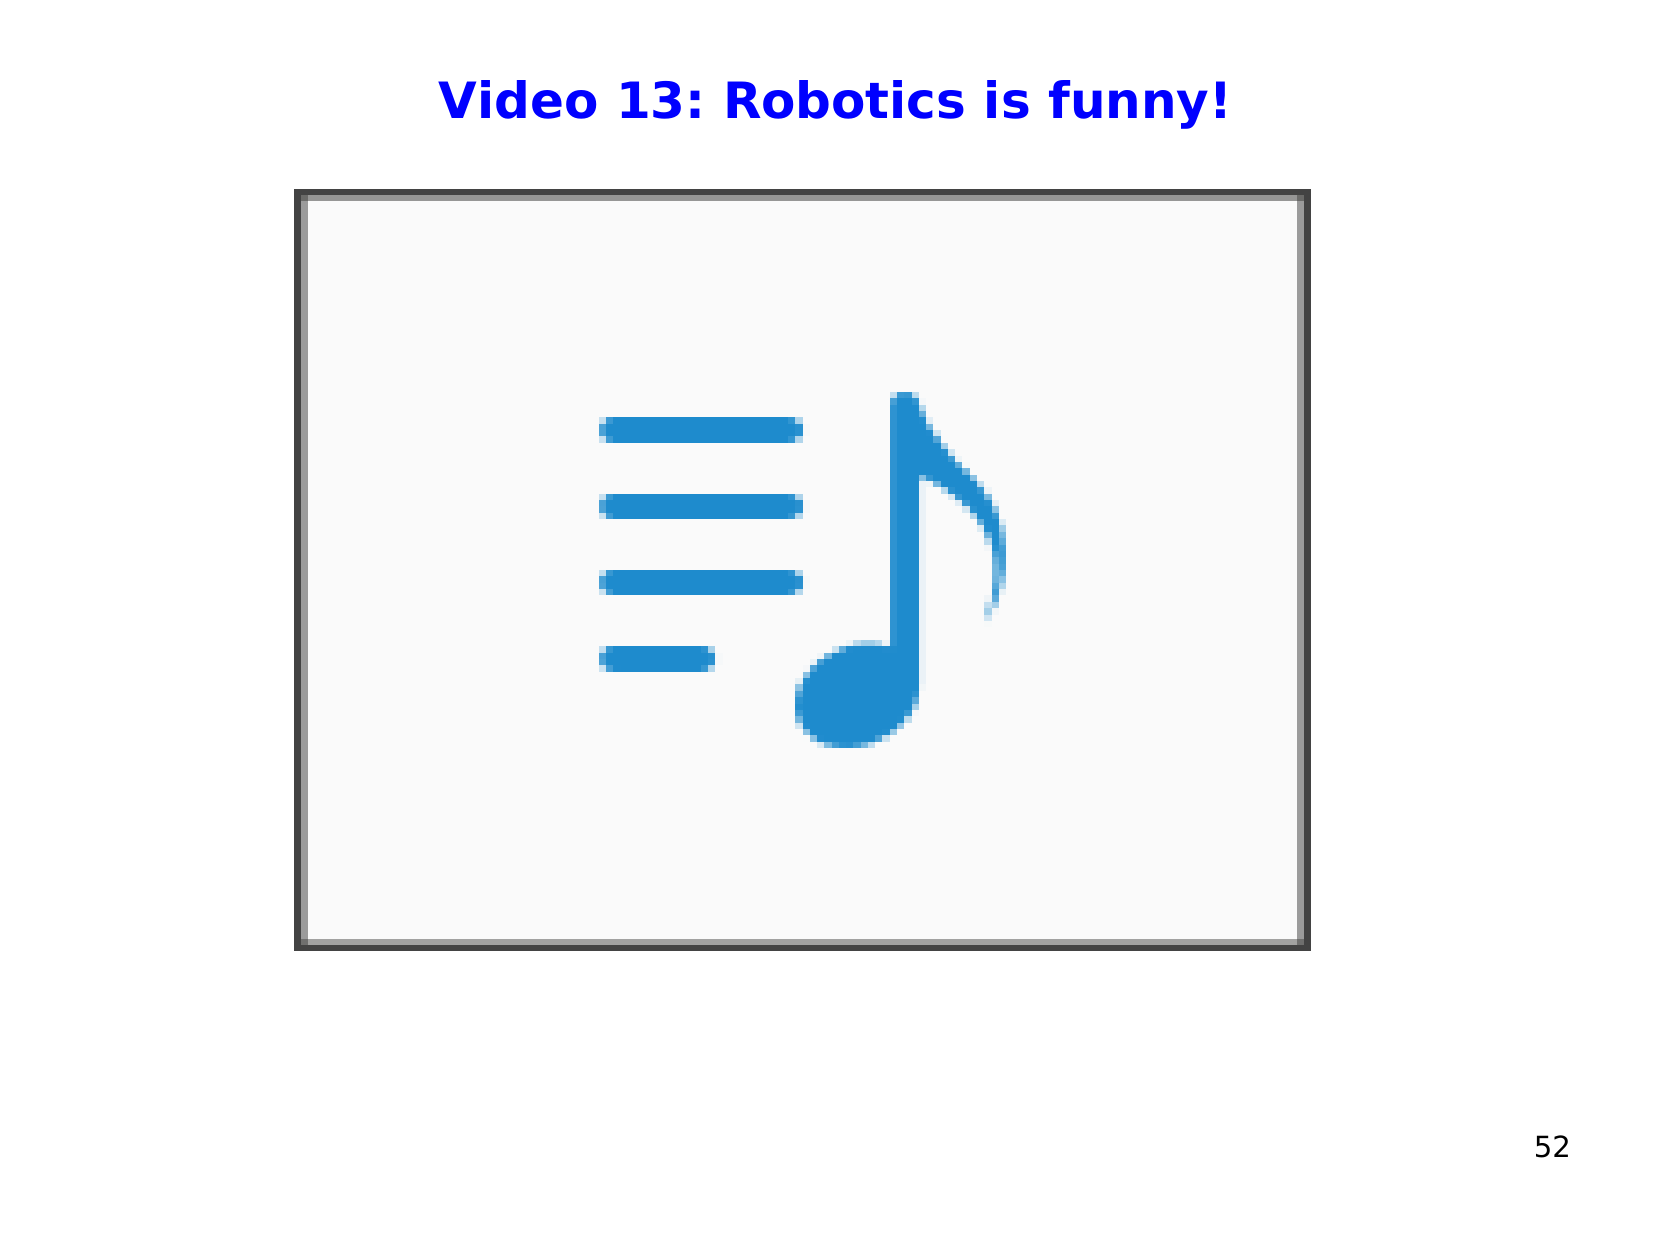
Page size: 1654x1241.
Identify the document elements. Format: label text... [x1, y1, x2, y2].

text_box [293, 188, 1312, 953]
text_box Video 13: Robotics is funny! [424, 64, 1248, 138]
